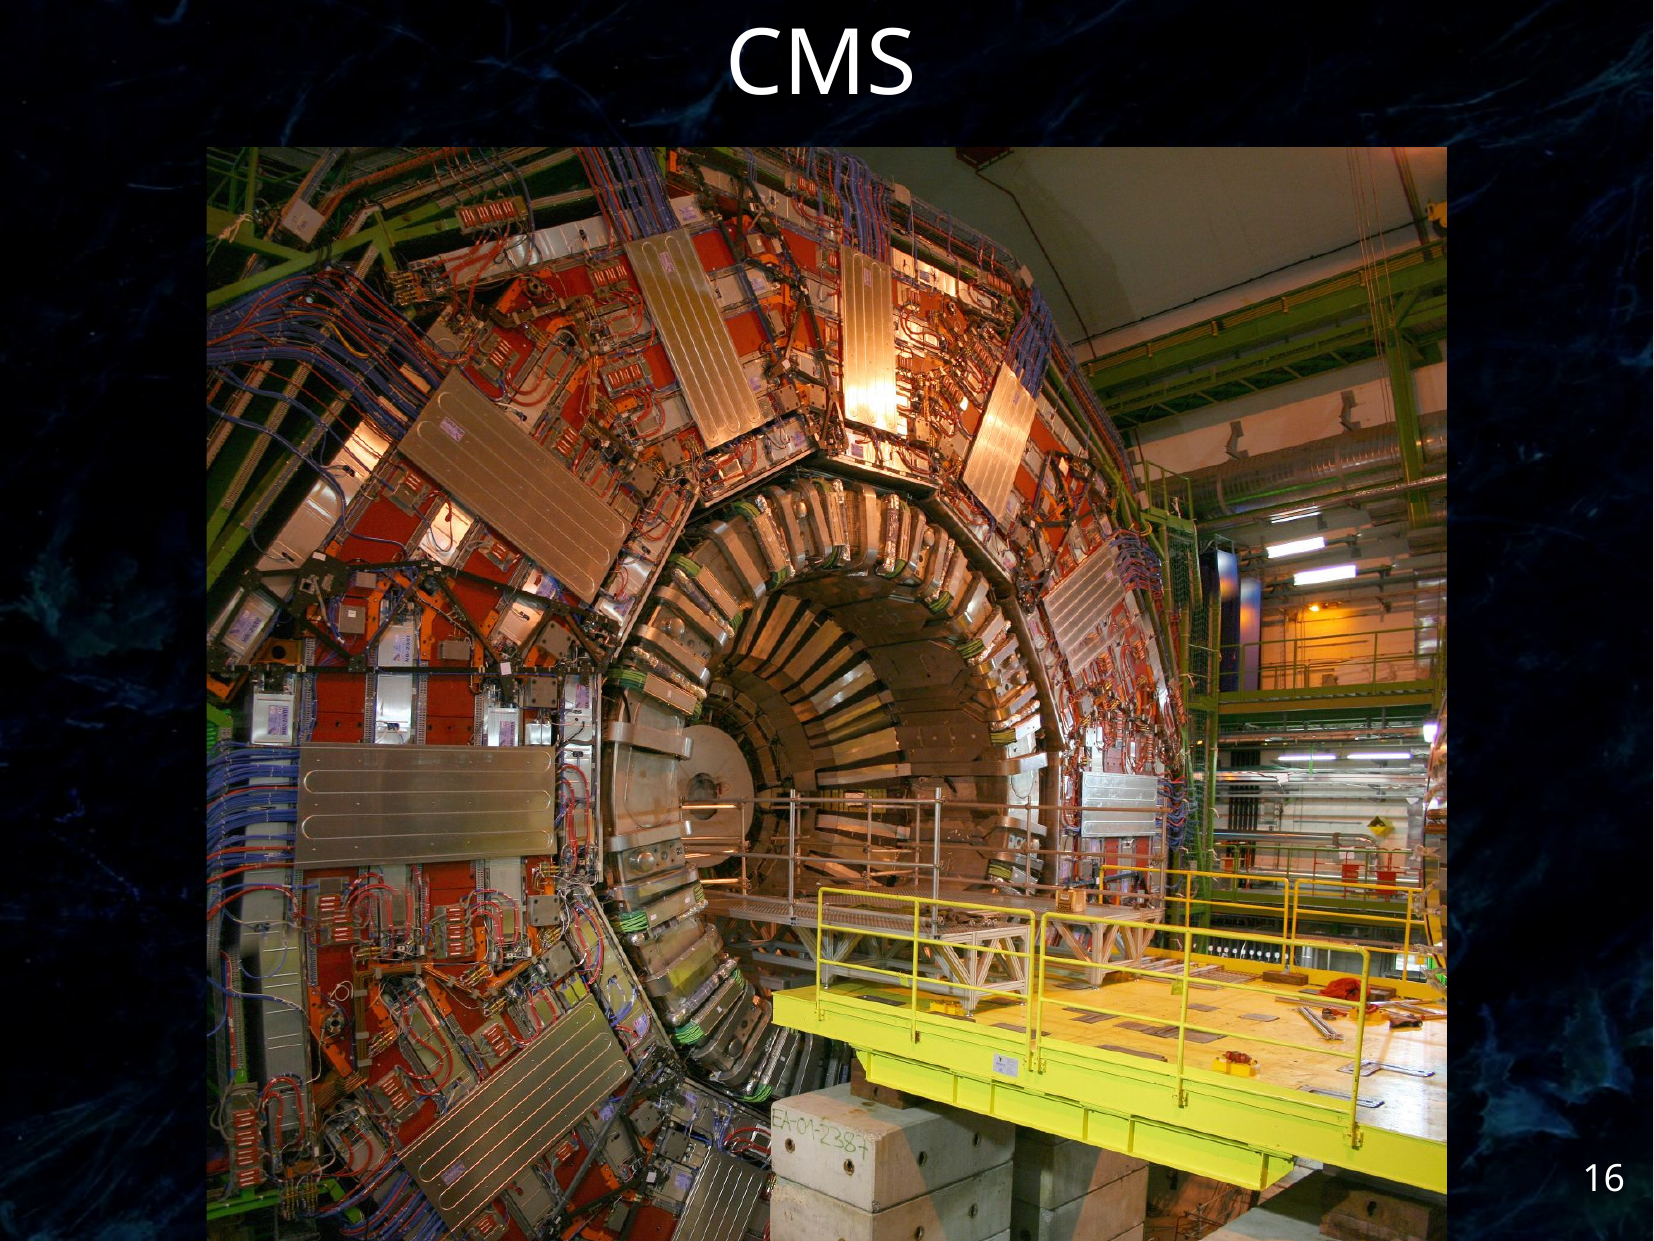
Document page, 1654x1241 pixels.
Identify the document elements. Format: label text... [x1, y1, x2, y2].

title CMS [77, 0, 1565, 123]
picture [0, 0, 1654, 1241]
